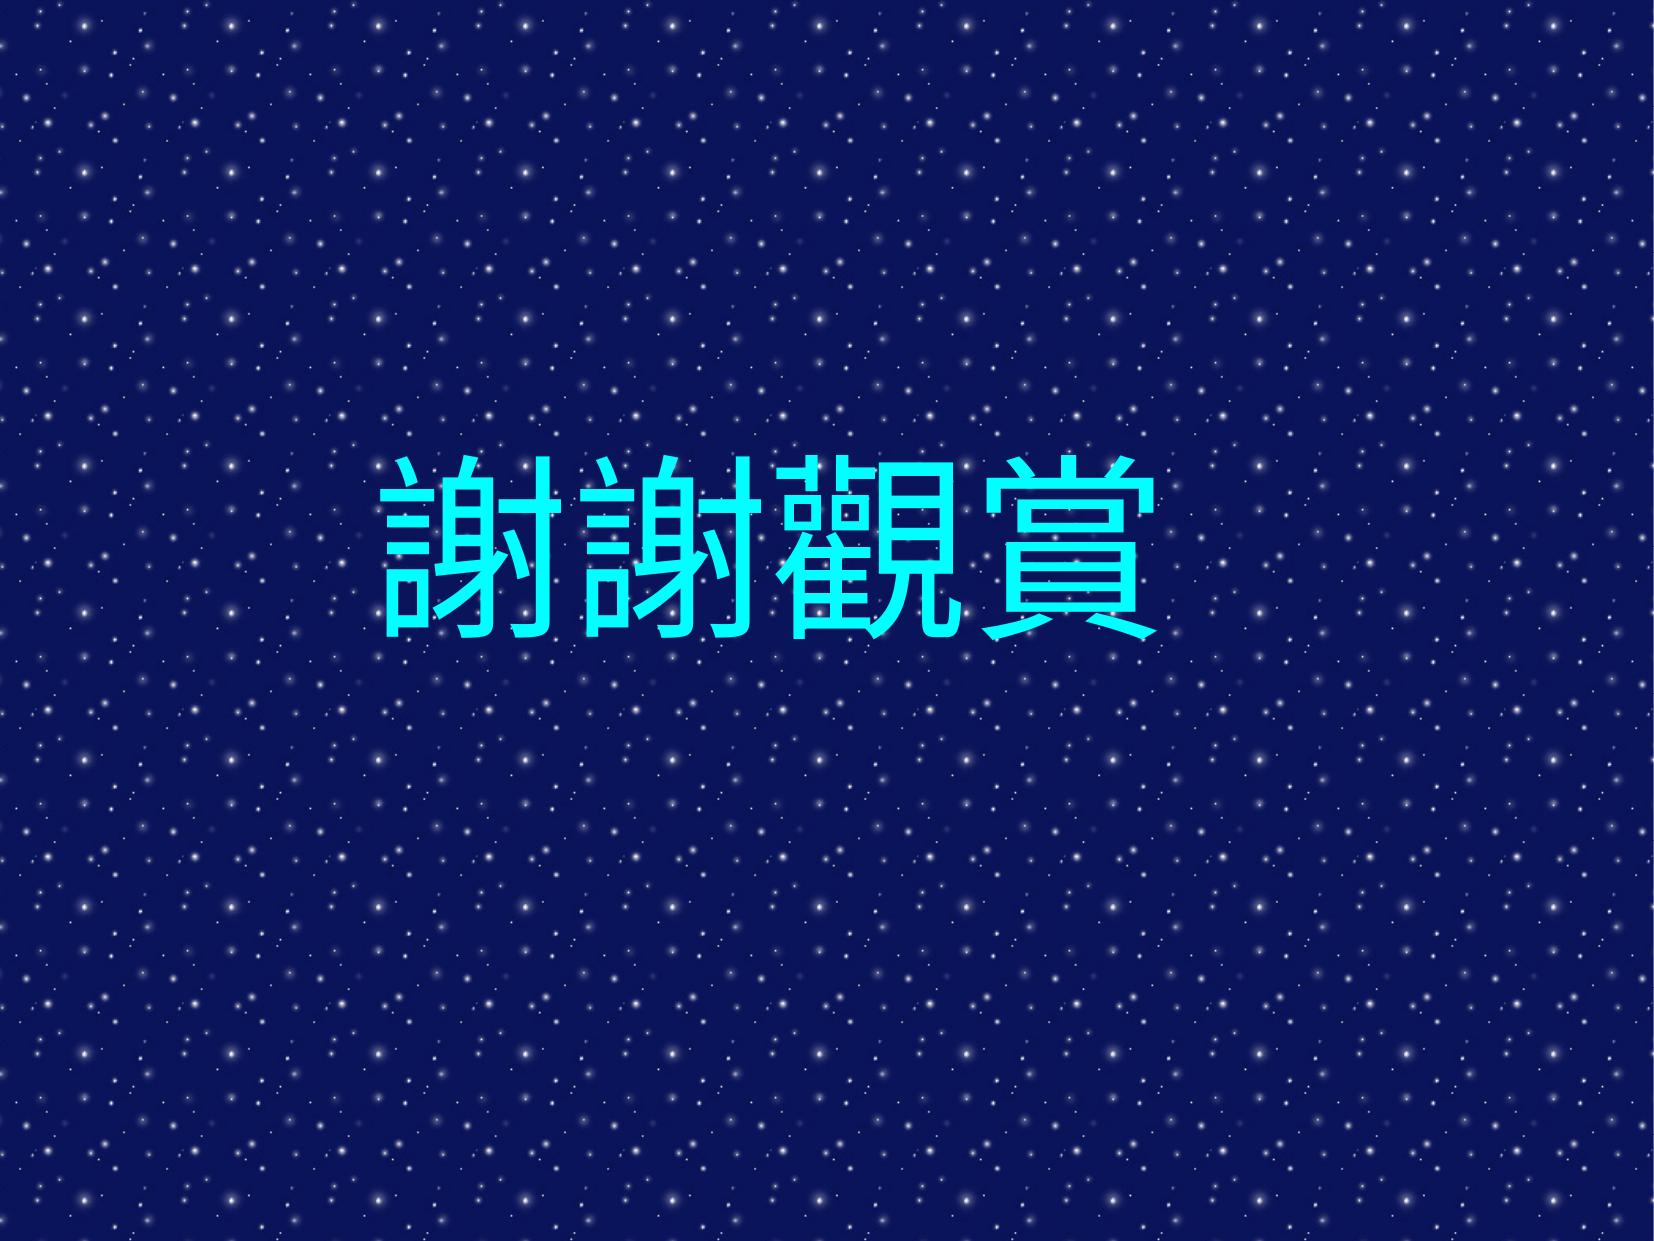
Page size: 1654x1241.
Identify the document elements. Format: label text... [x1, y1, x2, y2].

picture [0, 0, 1654, 1241]
text_box 謝謝觀賞 [354, 383, 1300, 639]
